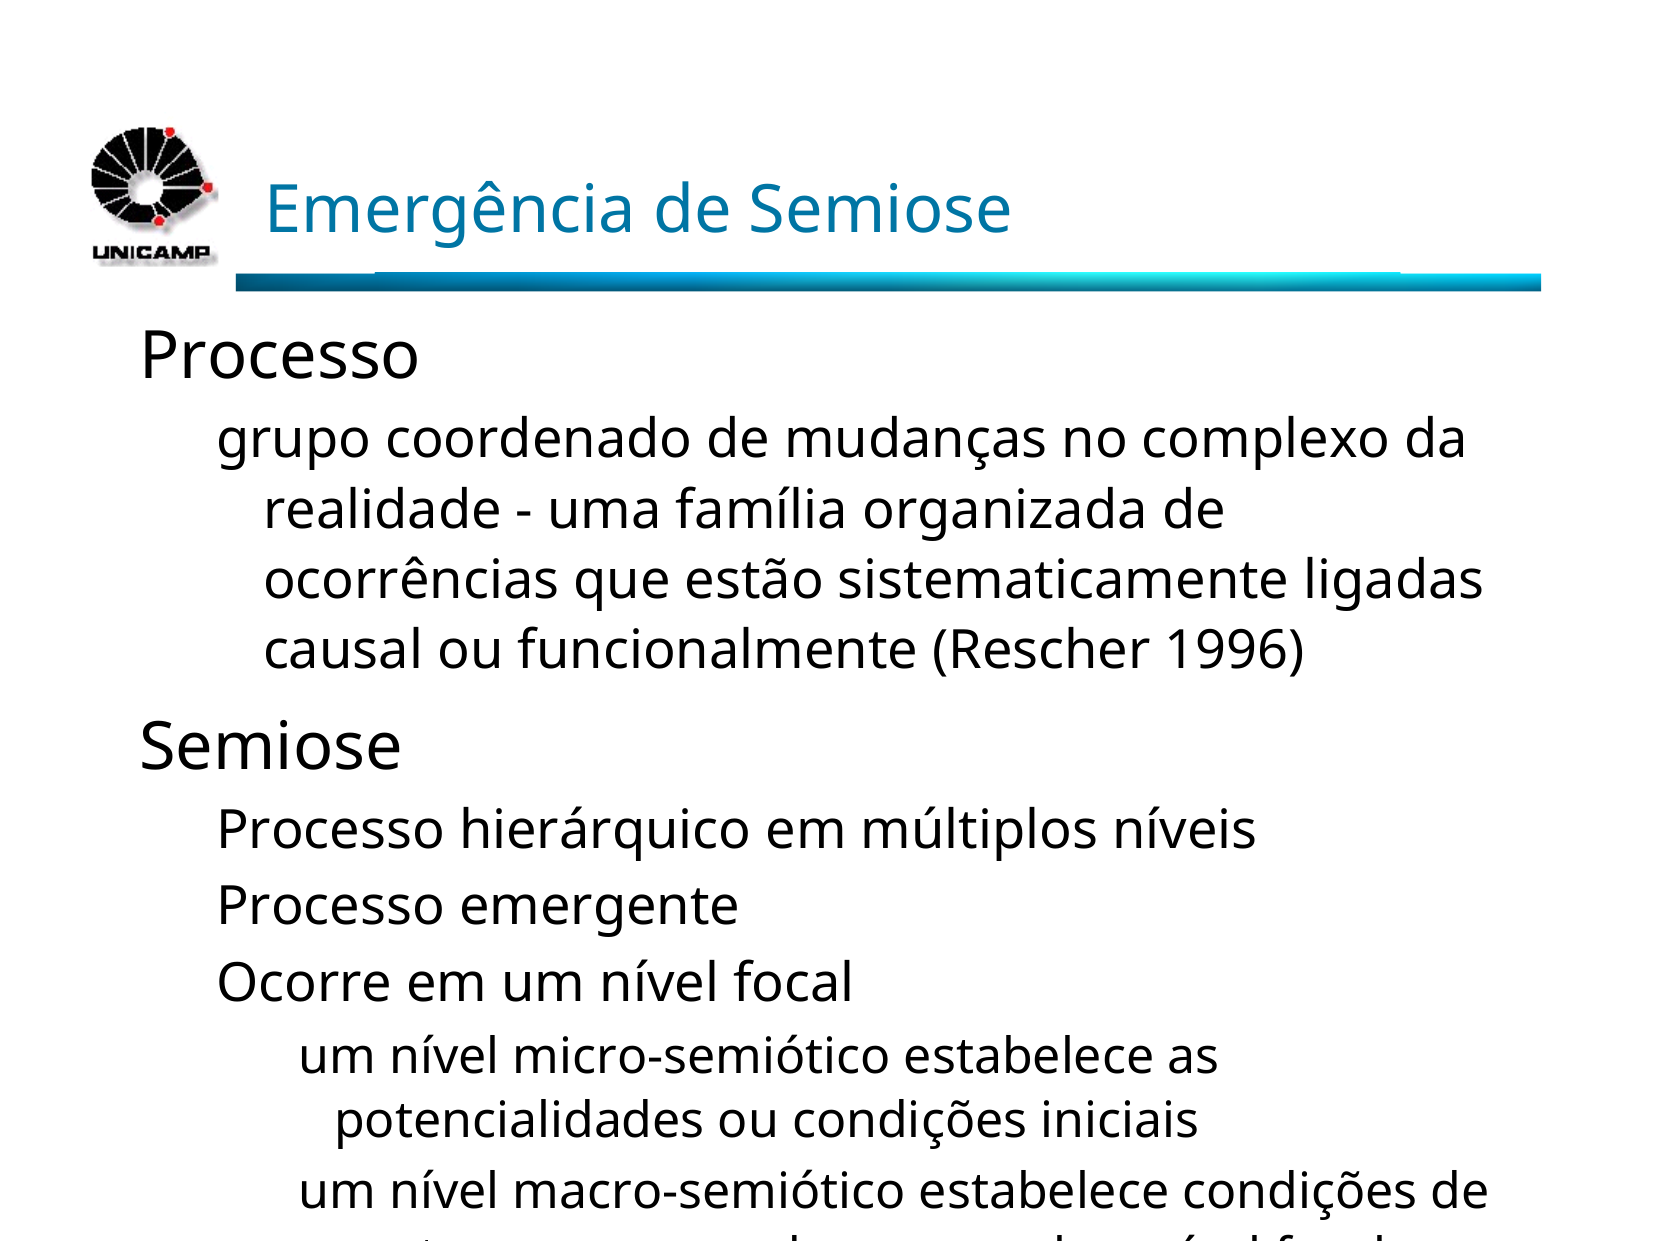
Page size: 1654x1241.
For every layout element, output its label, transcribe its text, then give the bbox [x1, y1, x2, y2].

list Processo grupo coordenado de mudanças no complexo da realidade - uma família organizada de ocorrências que estão sistematicamente ligadas causal ou funcionalmente (Rescher 1996) Semiose Processo hierárquico em múltiplos níveis Processo emergente Ocorre em um nível focal um nível micro-semiótico estabelece as potencialidades ou condições iniciais um nível macro-semiótico estabelece condições de contorno que coordena e regula o nível focal [121, 309, 1534, 1185]
picture [125, 272, 1654, 295]
title Emergência de Semiose [264, 42, 1534, 250]
